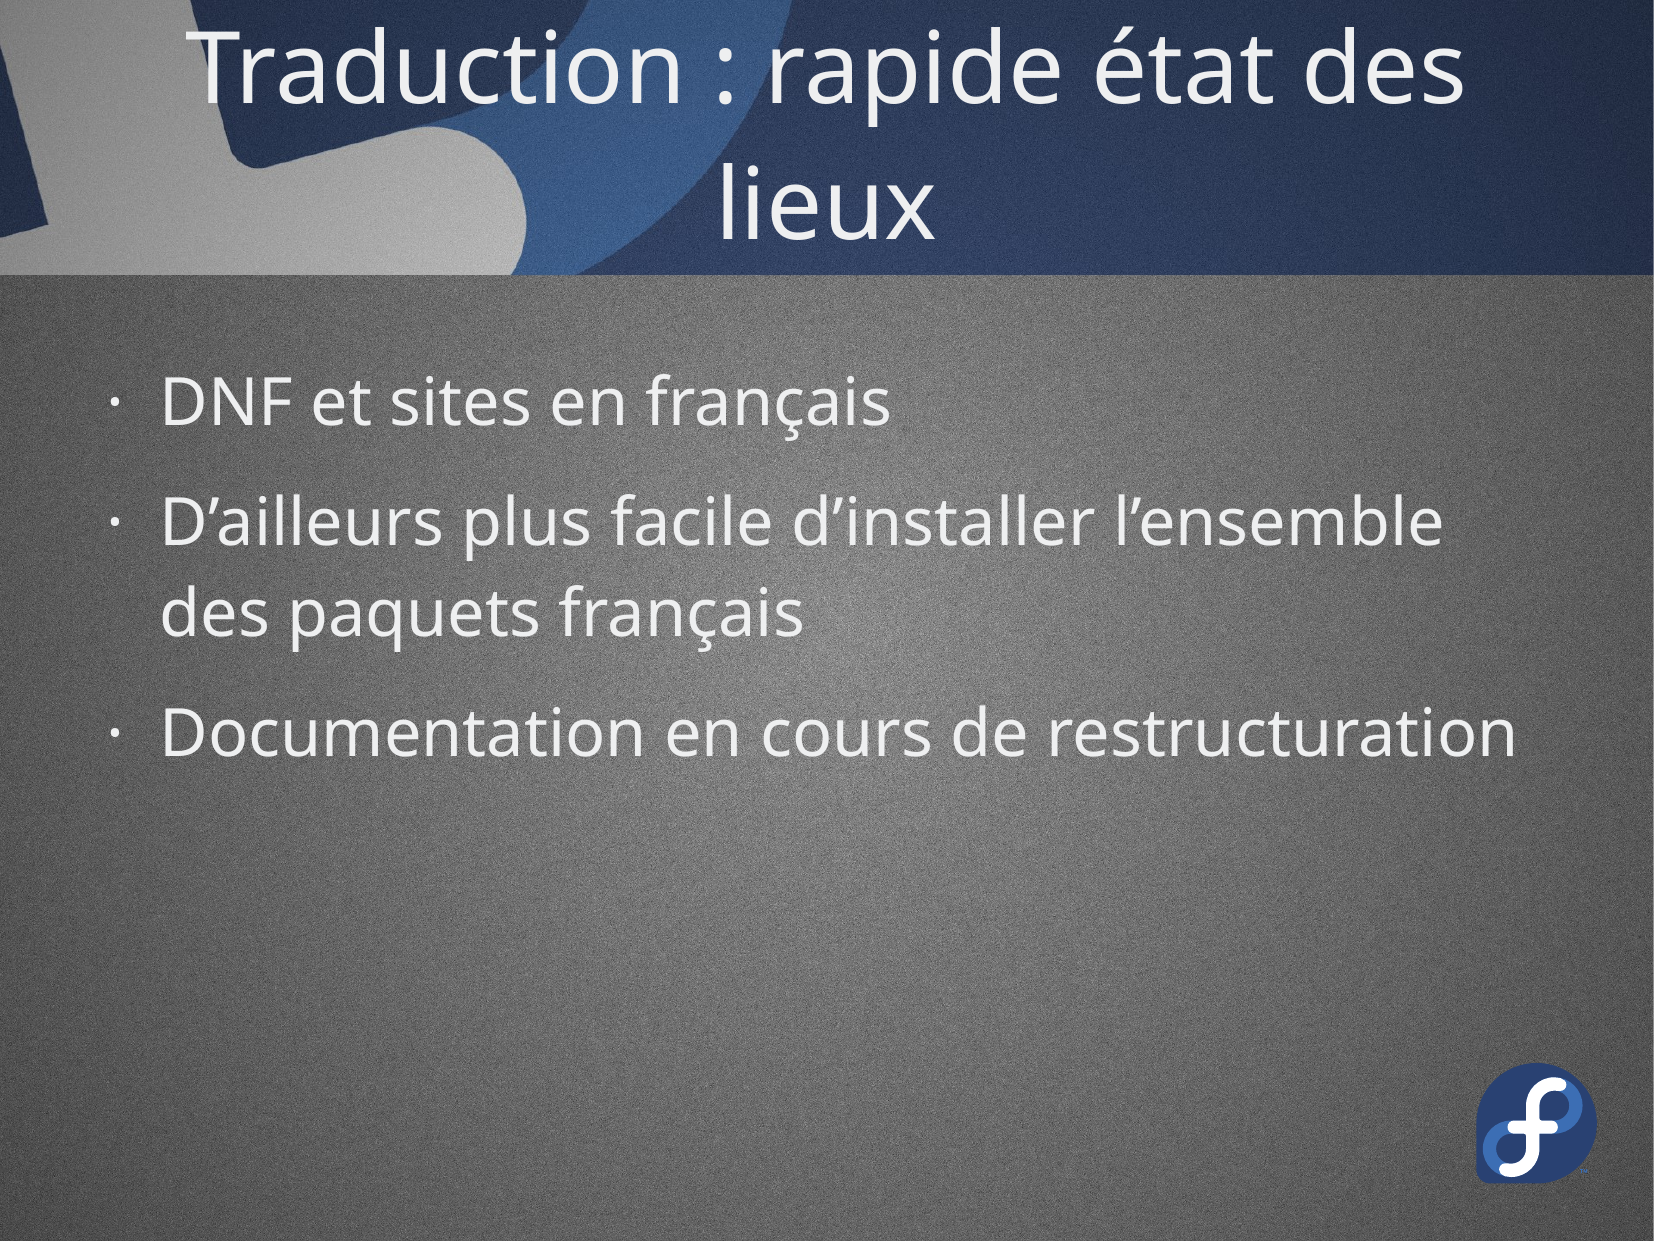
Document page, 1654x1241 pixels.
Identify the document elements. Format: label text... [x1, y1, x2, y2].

title Traduction : rapide état des lieux [88, 29, 1565, 237]
list DNF et sites en français D’ailleurs plus facile d’installer l’ensemble des paquets français Documentation en cours de restructuration [88, 354, 1565, 1076]
picture [0, 0, 1654, 1241]
